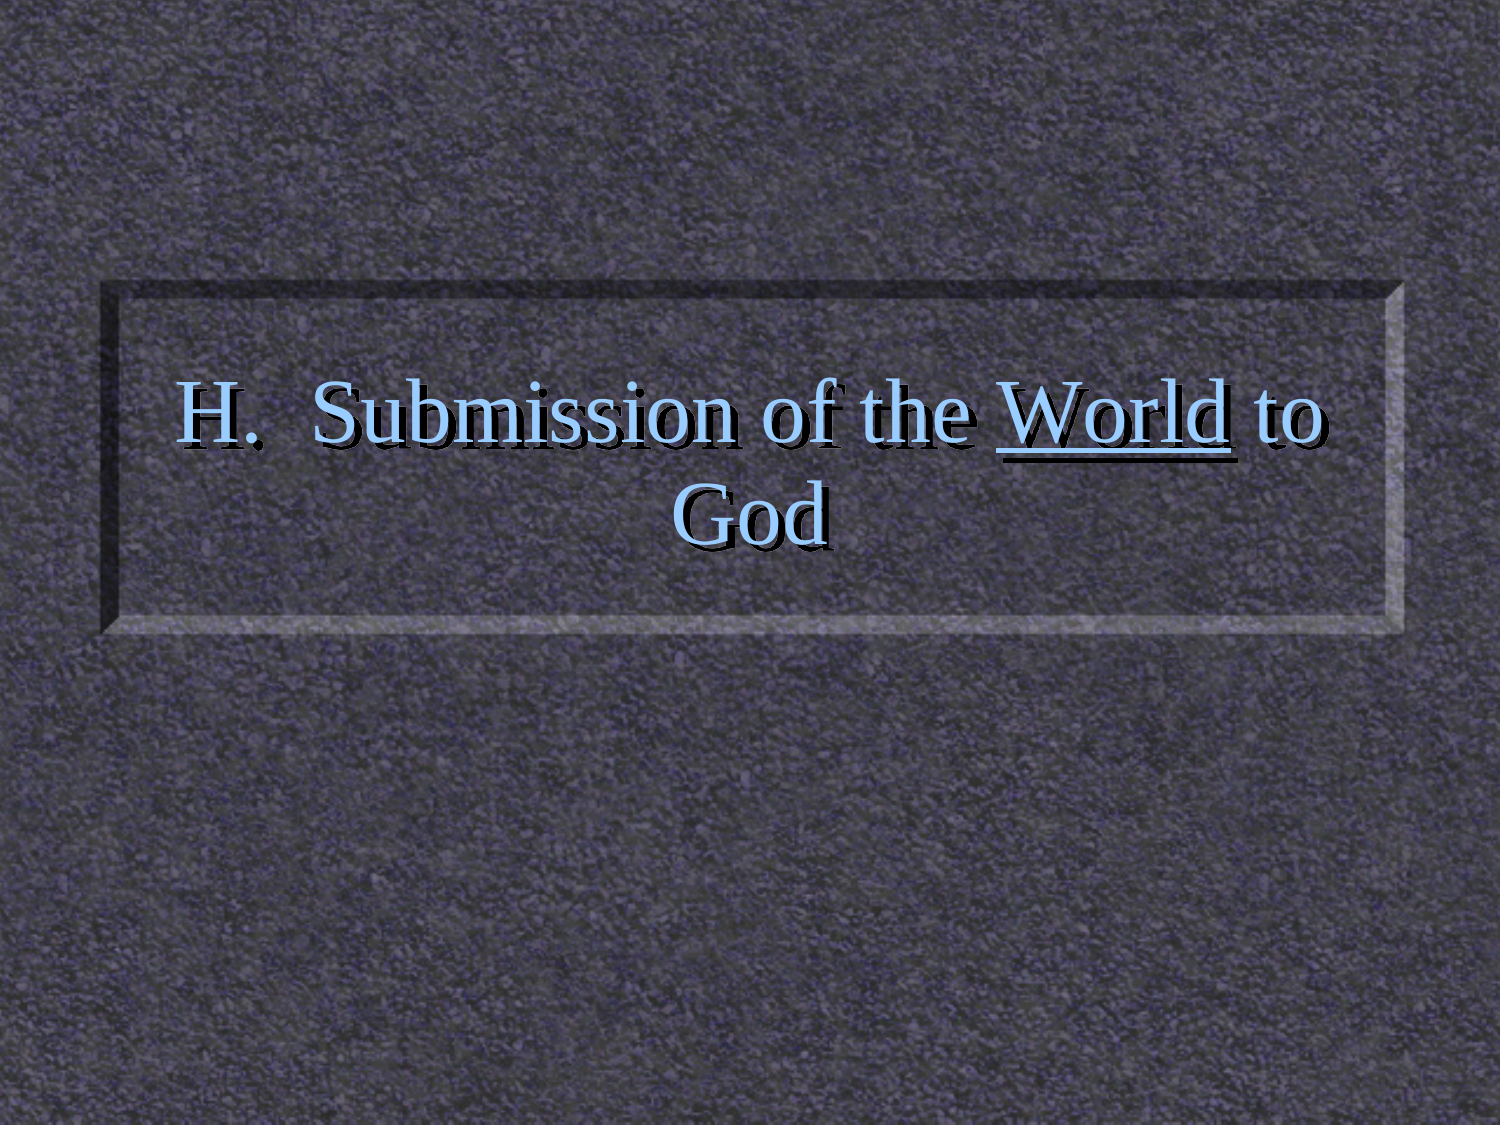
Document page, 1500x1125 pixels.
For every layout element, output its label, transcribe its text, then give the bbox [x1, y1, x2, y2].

title H. Submission of the World to God [150, 337, 1351, 588]
picture [0, 0, 1500, 1125]
